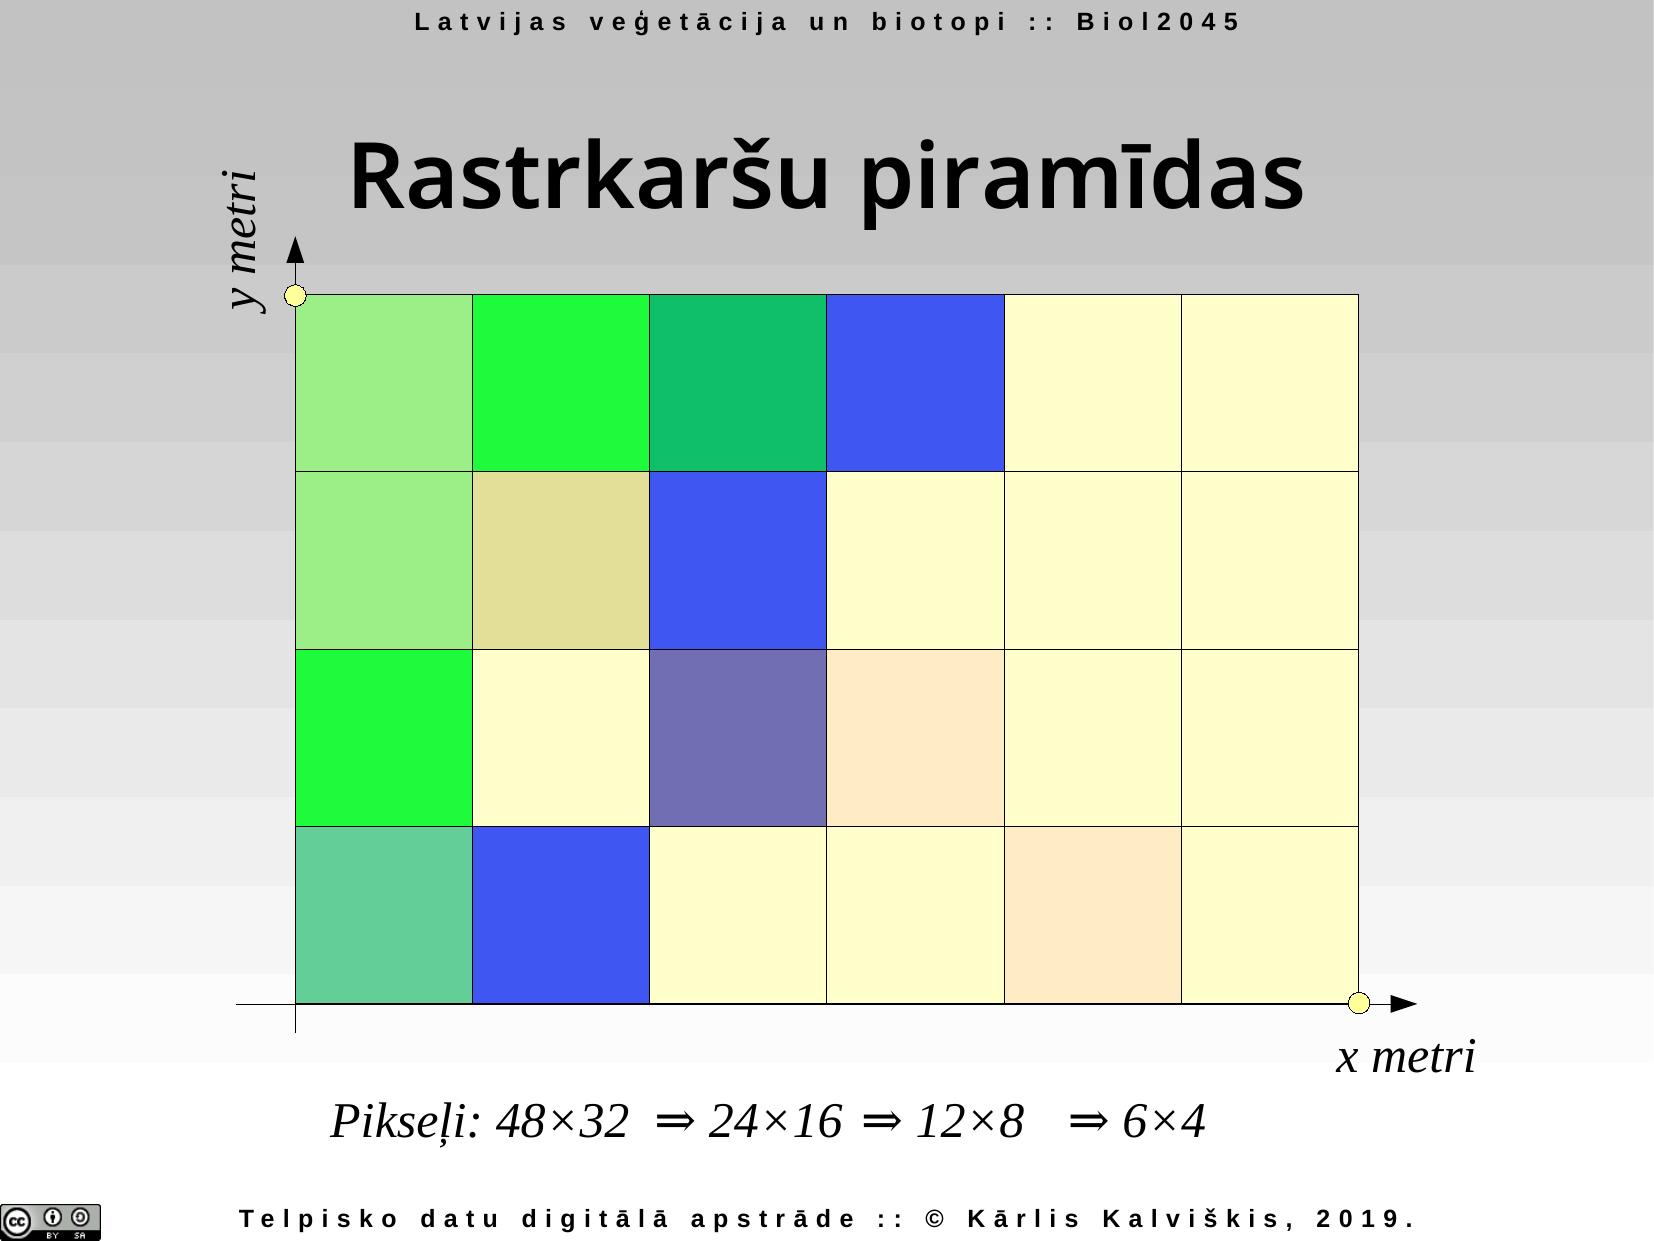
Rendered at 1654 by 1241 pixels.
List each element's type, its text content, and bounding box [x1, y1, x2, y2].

text_box [284, 284, 1370, 1014]
title Rastrkaršu piramīdas [29, 49, 1625, 296]
text_box Pikseļi: 48×32 [330, 1098, 630, 1144]
picture [0, 0, 1654, 1241]
text_box ⇒ 6×4 [1067, 1098, 1207, 1144]
text_box y metri [220, 169, 266, 311]
text_box ⇒ 24×16 [654, 1098, 843, 1144]
text_box x metri [1336, 1028, 1478, 1074]
text_box ⇒ 12×8 [861, 1098, 1025, 1144]
